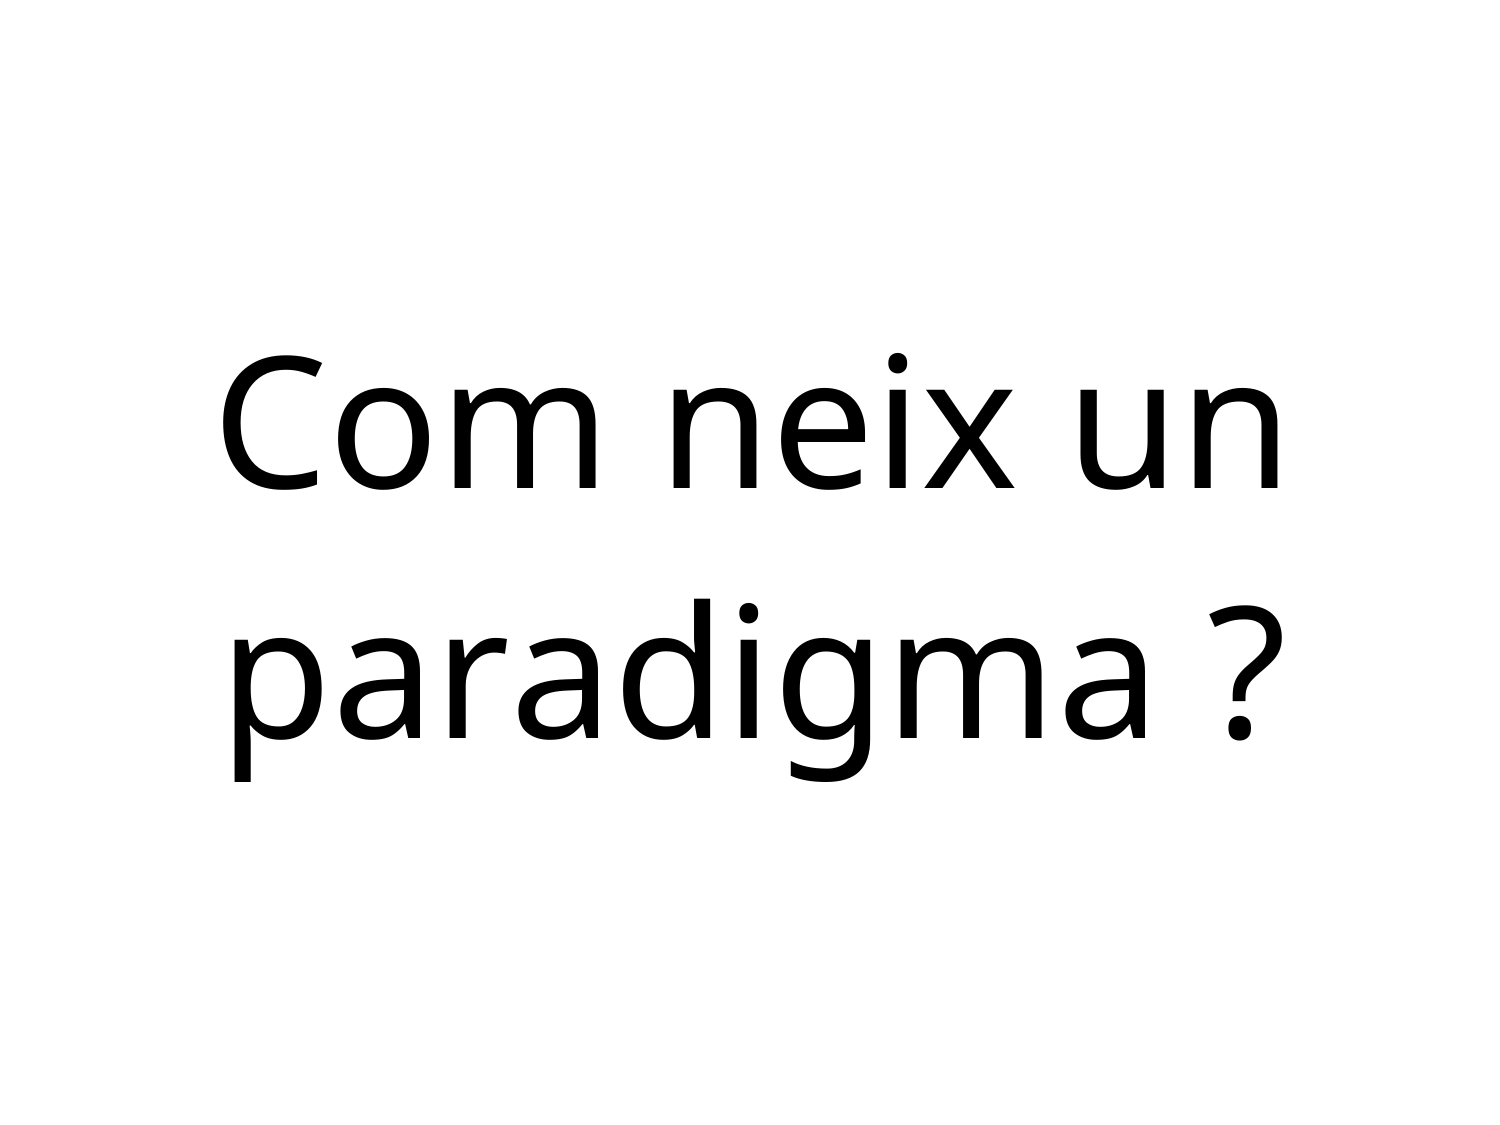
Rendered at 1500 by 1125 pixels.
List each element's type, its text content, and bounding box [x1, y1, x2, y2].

text_box Com neix un paradigma ? [118, 285, 1388, 801]
